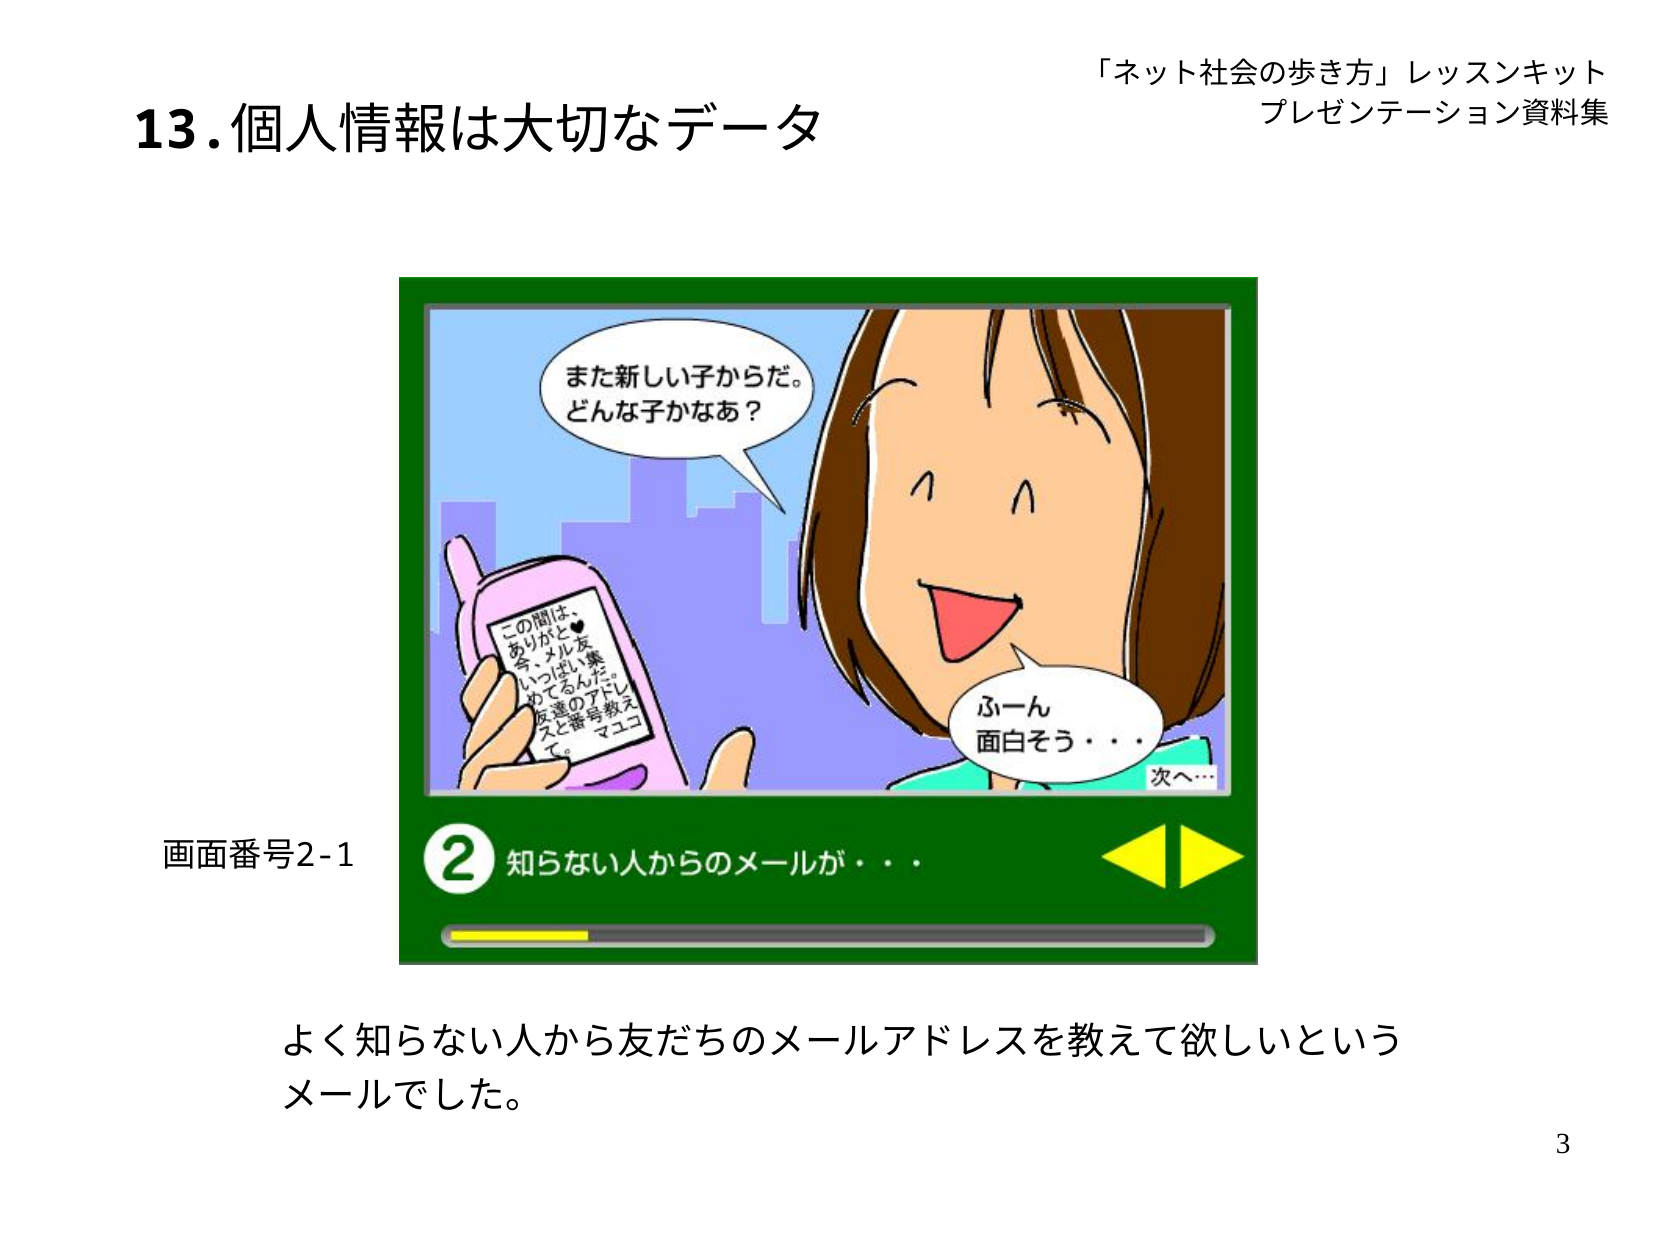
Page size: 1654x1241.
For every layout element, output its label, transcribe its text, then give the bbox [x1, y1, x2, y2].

text_box よく知らない人から友だちのメールアドレスを教えて欲しいというメールでした。 [265, 1003, 1447, 1128]
text_box 「ネット社会の歩き方」レッスンキット プレゼンテーション資料集 [1062, 44, 1625, 139]
text_box 画面番号2-1 [147, 826, 384, 882]
text_box 13.個人情報は大切なデータ [118, 88, 1241, 169]
picture [399, 277, 1258, 965]
